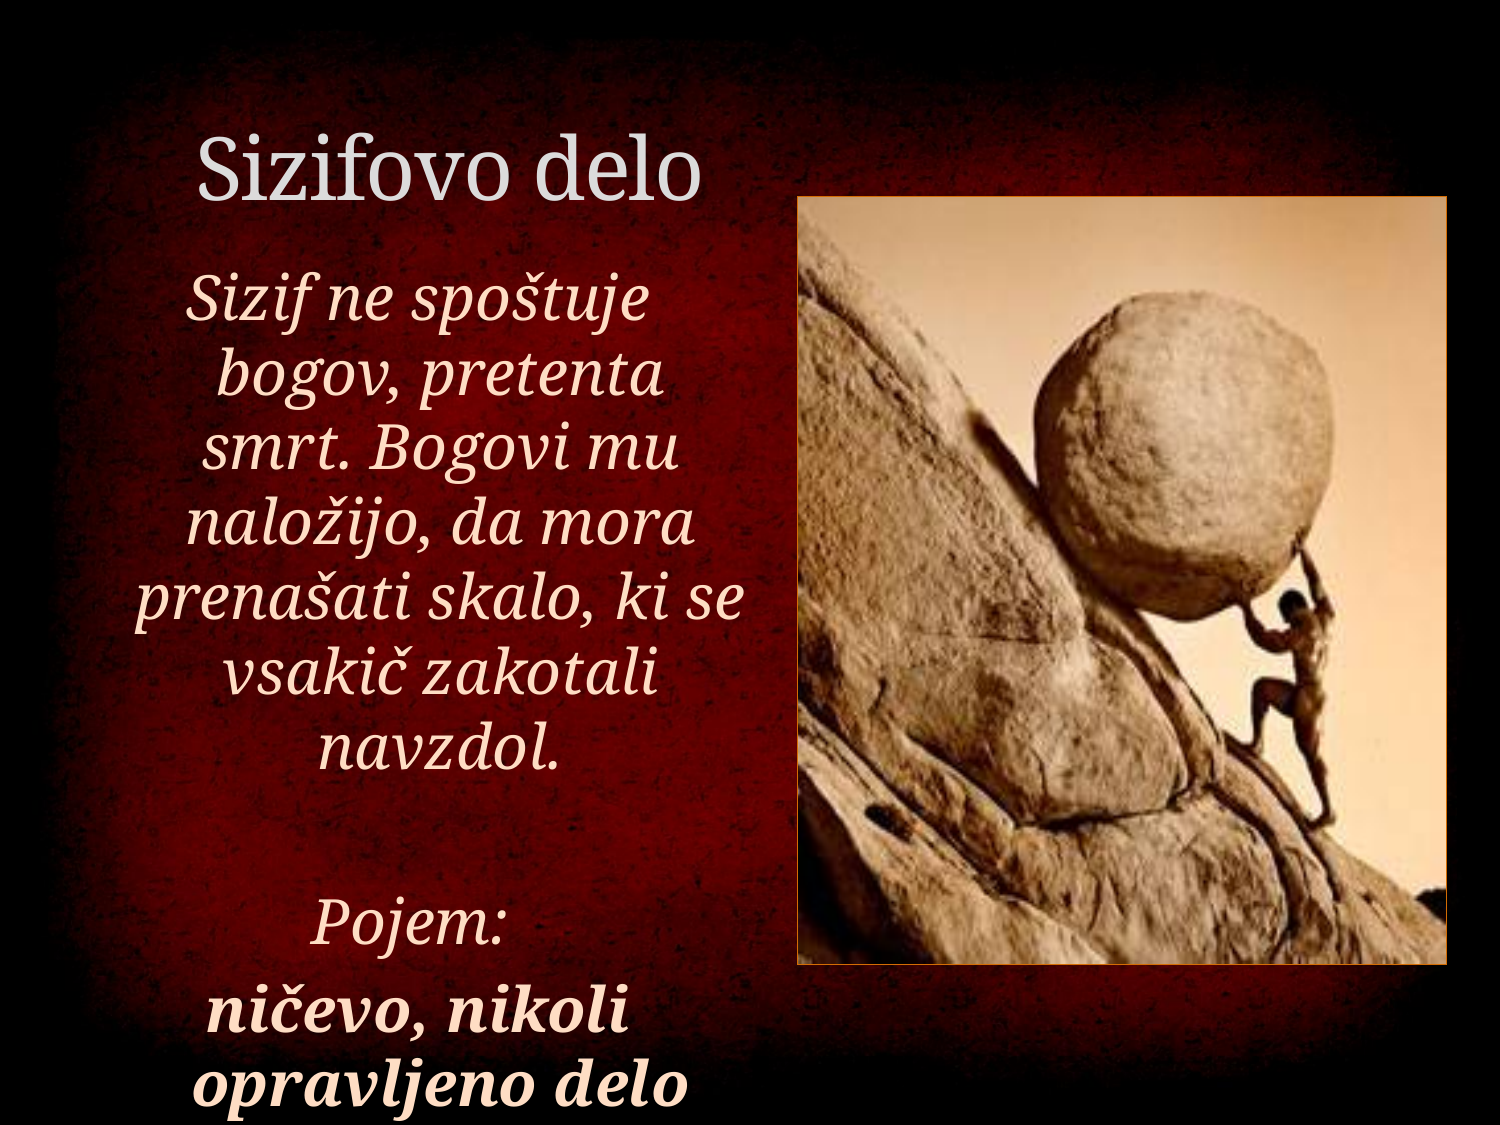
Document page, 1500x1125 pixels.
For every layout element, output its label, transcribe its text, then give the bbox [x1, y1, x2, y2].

title Sizifovo delo [75, 24, 1425, 225]
list Sizif ne spoštuje bogov, pretenta smrt. Bogovi mu naložijo, da mora prenašati skalo, ki se vsakič zakotali navzdol. Pojem: ničevo, nikoli opravljeno delo [75, 249, 762, 1000]
picture [0, 0, 1500, 1125]
